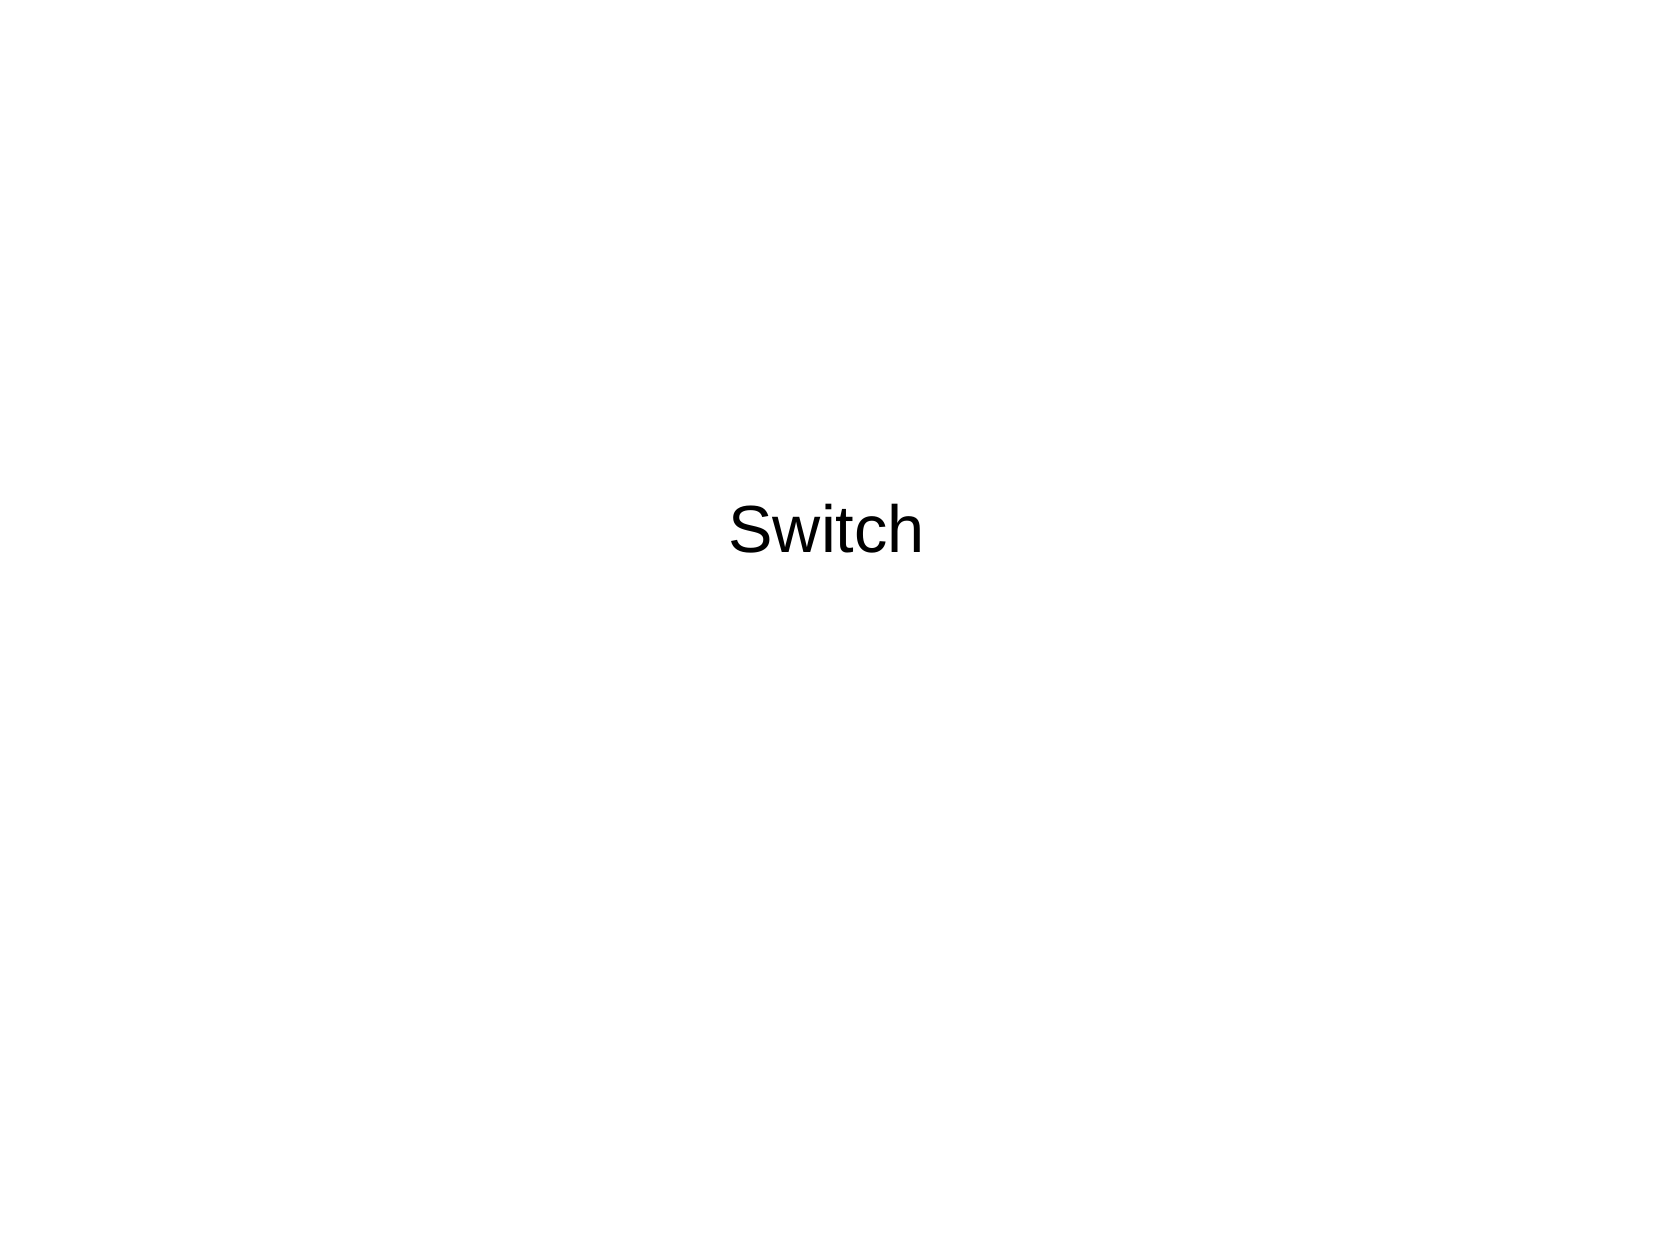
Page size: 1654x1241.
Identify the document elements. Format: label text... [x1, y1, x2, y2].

subtitle Switch [82, 49, 1571, 1010]
